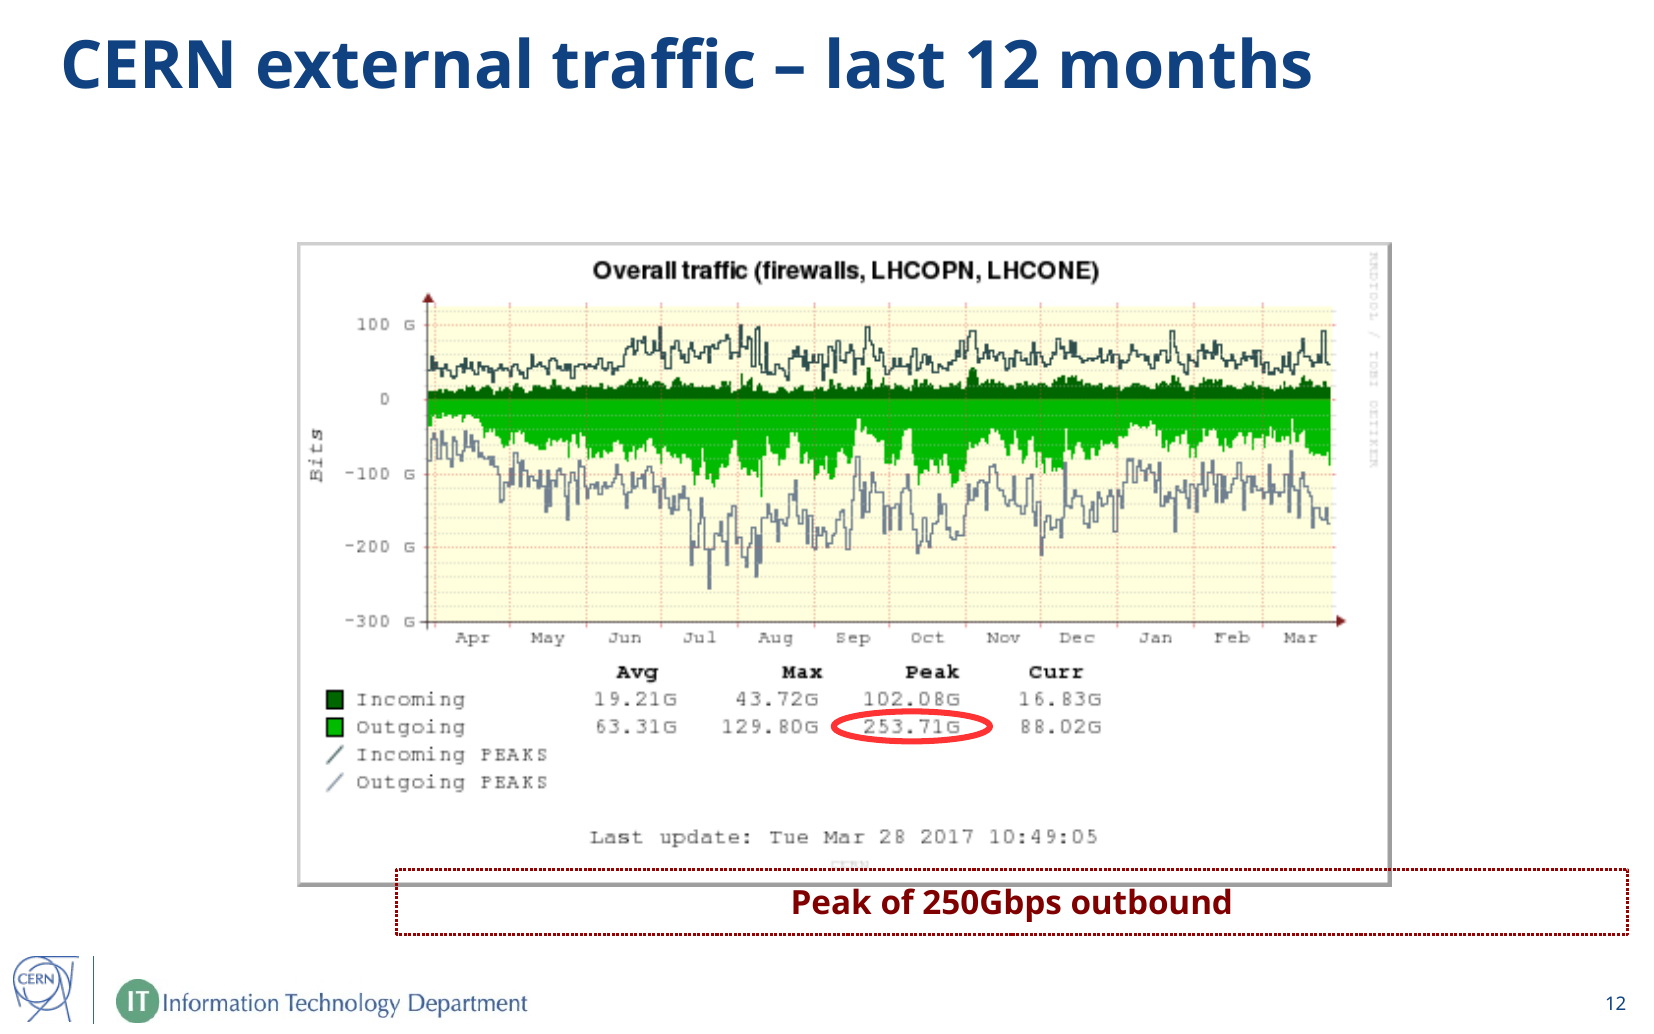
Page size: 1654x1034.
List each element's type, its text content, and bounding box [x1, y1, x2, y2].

picture [116, 979, 788, 1023]
picture [297, 242, 1392, 887]
text_box Peak of 250Gbps outbound [396, 869, 1628, 935]
title CERN external traffic – last 12 months [60, 0, 1528, 138]
picture [13, 956, 79, 1032]
